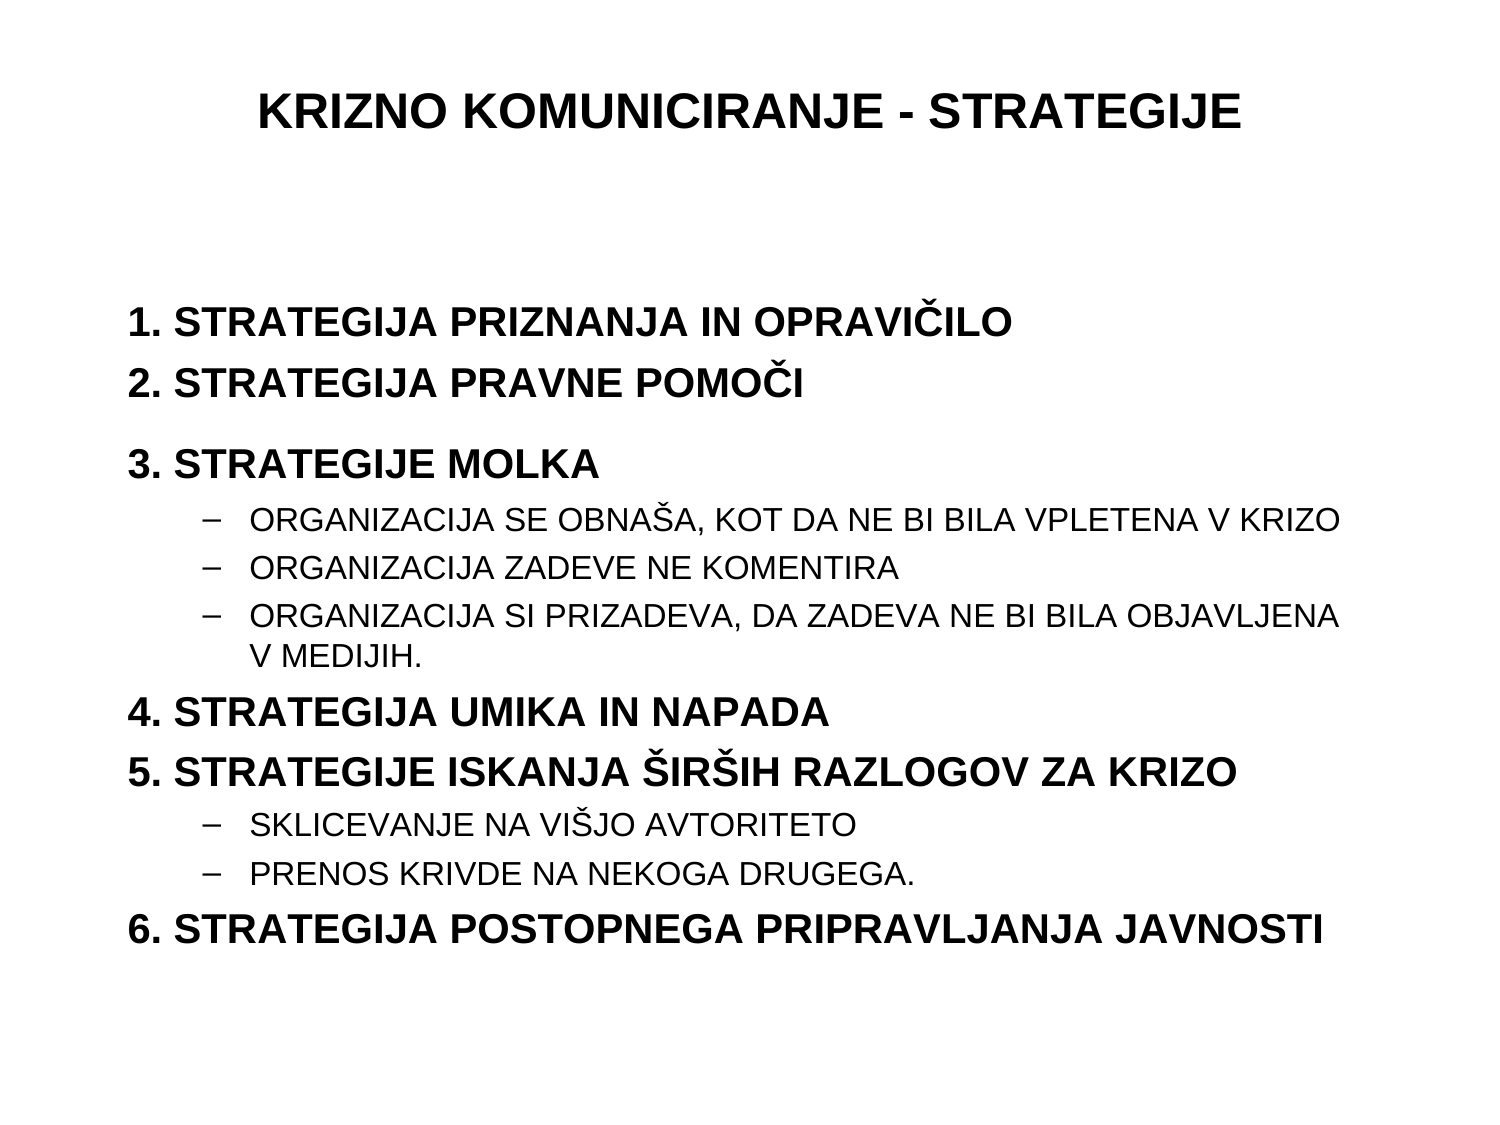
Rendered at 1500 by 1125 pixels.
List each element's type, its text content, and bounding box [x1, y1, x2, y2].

title KRIZNO KOMUNICIRANJE - STRATEGIJE [75, 45, 1426, 173]
list 1. STRATEGIJA PRIZNANJA IN OPRAVIČILO 2. STRATEGIJA PRAVNE POMOČI 3. STRATEGIJE MOLKA ORGANIZACIJA SE OBNAŠA, KOT DA NE BI BILA VPLETENA V KRIZO ORGANIZACIJA ZADEVE NE KOMENTIRA ORGANIZACIJA SI PRIZADEVA, DA ZADEVA NE BI BILA OBJAVLJENA V MEDIJIH. 4. STRATEGIJA UMIKA IN NAPADA 5. STRATEGIJE ISKANJA ŠIRŠIH RAZLOGOV ZA KRIZO SKLICEVANJE NA VIŠJO AVTORITETO PRENOS KRIVDE NA NEKOGA DRUGEGA. 6. STRATEGIJA POSTOPNEGA PRIPRAVLJANJA JAVNOSTI [112, 287, 1388, 1038]
